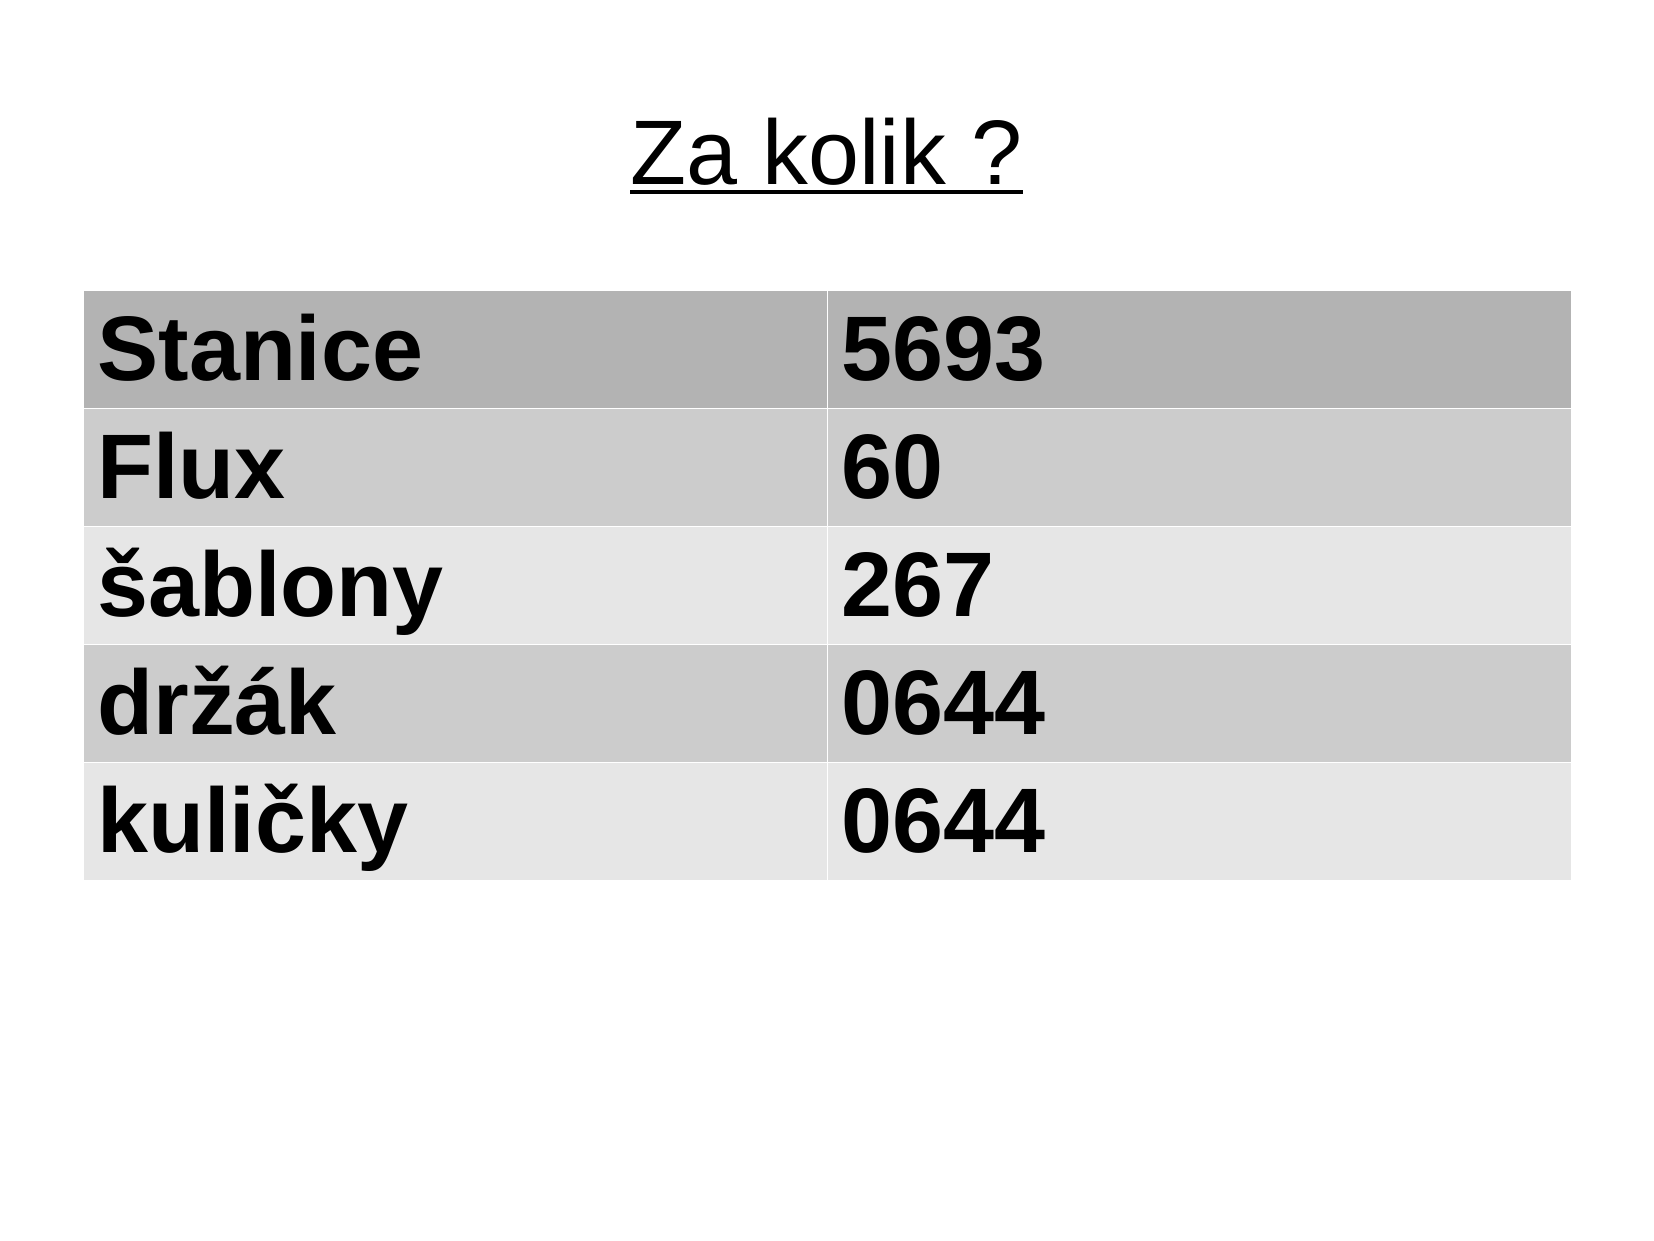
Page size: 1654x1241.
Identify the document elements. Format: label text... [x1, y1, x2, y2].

table_cell kuličky [84, 763, 827, 880]
table_cell 60 [828, 409, 1571, 526]
table_header 5693 [828, 291, 1571, 408]
table_header Stanice [84, 291, 827, 408]
title Za kolik ? [82, 49, 1571, 257]
table_cell šablony [84, 527, 827, 644]
table_cell držák [84, 645, 827, 762]
table_cell 0644 [828, 645, 1571, 762]
table_cell Flux [84, 409, 827, 526]
table_cell 267 [828, 527, 1571, 644]
table_cell 0644 [828, 763, 1571, 880]
